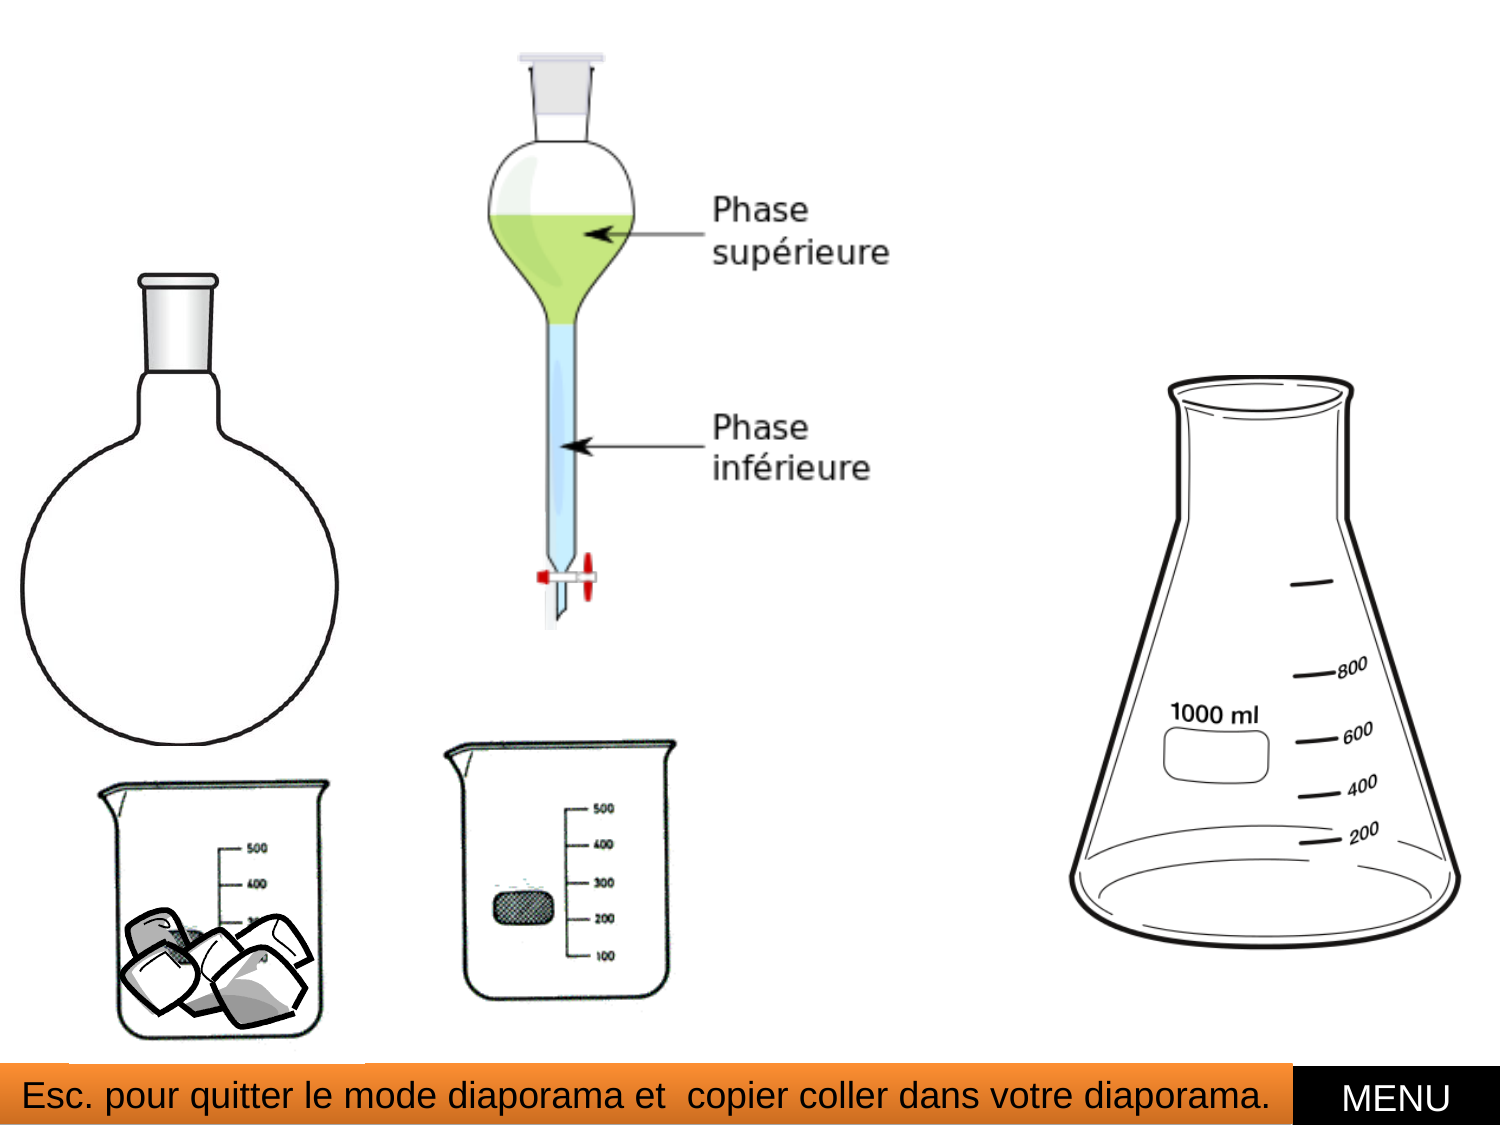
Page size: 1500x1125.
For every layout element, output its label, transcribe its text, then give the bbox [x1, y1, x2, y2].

text_box MENU [1292, 1066, 1500, 1125]
picture [467, 45, 894, 630]
picture [1064, 375, 1479, 954]
picture [415, 706, 712, 1025]
picture [0, 256, 365, 1064]
text_box [119, 907, 315, 1030]
text_box Esc. pour quitter le mode diaporama et copier coller dans votre diaporama. [0, 1063, 1293, 1124]
